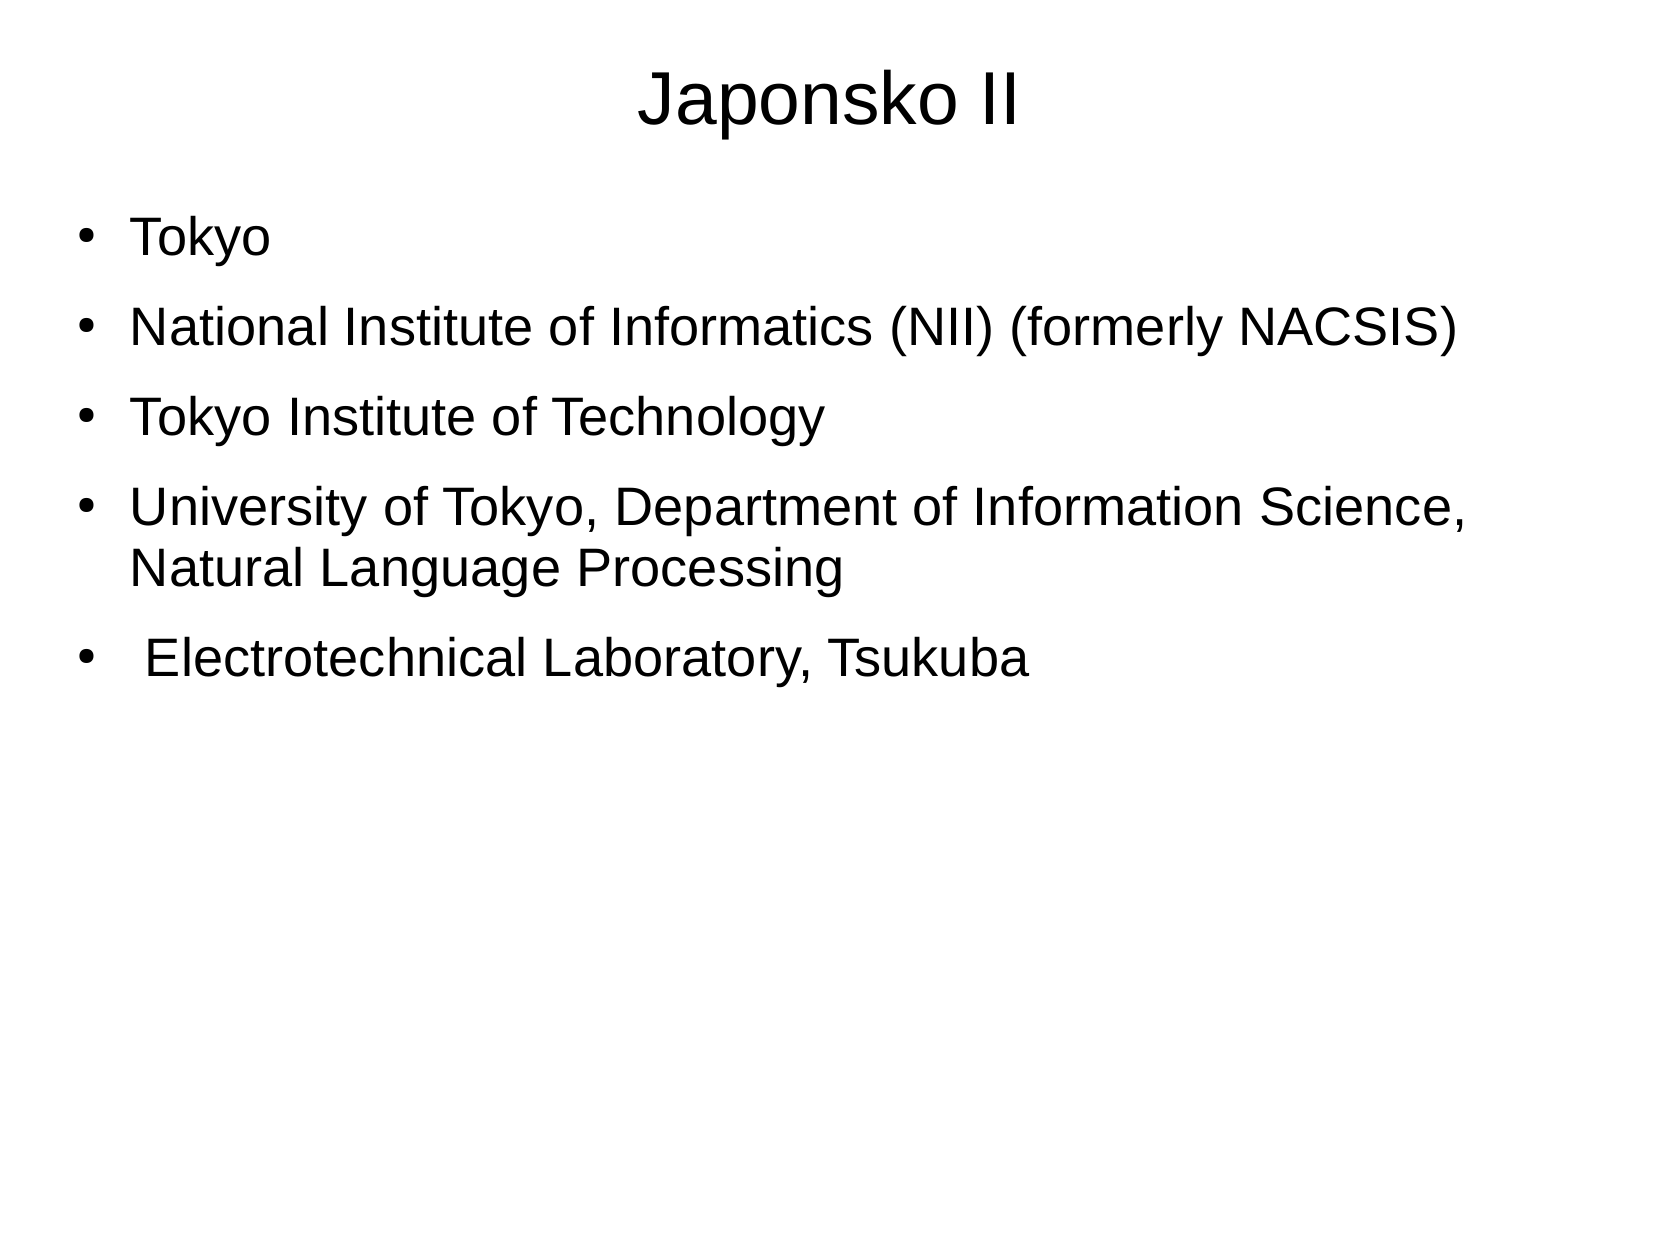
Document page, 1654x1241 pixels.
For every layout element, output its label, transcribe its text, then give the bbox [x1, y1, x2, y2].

title Japonsko II [88, 49, 1571, 148]
list Tokyo National Institute of Informatics (NII) (formerly NACSIS) Tokyo Institute of Technology University of Tokyo, Department of Information Science, Natural Language Processing Electrotechnical Laboratory, Tsukuba [59, 206, 1571, 1010]
